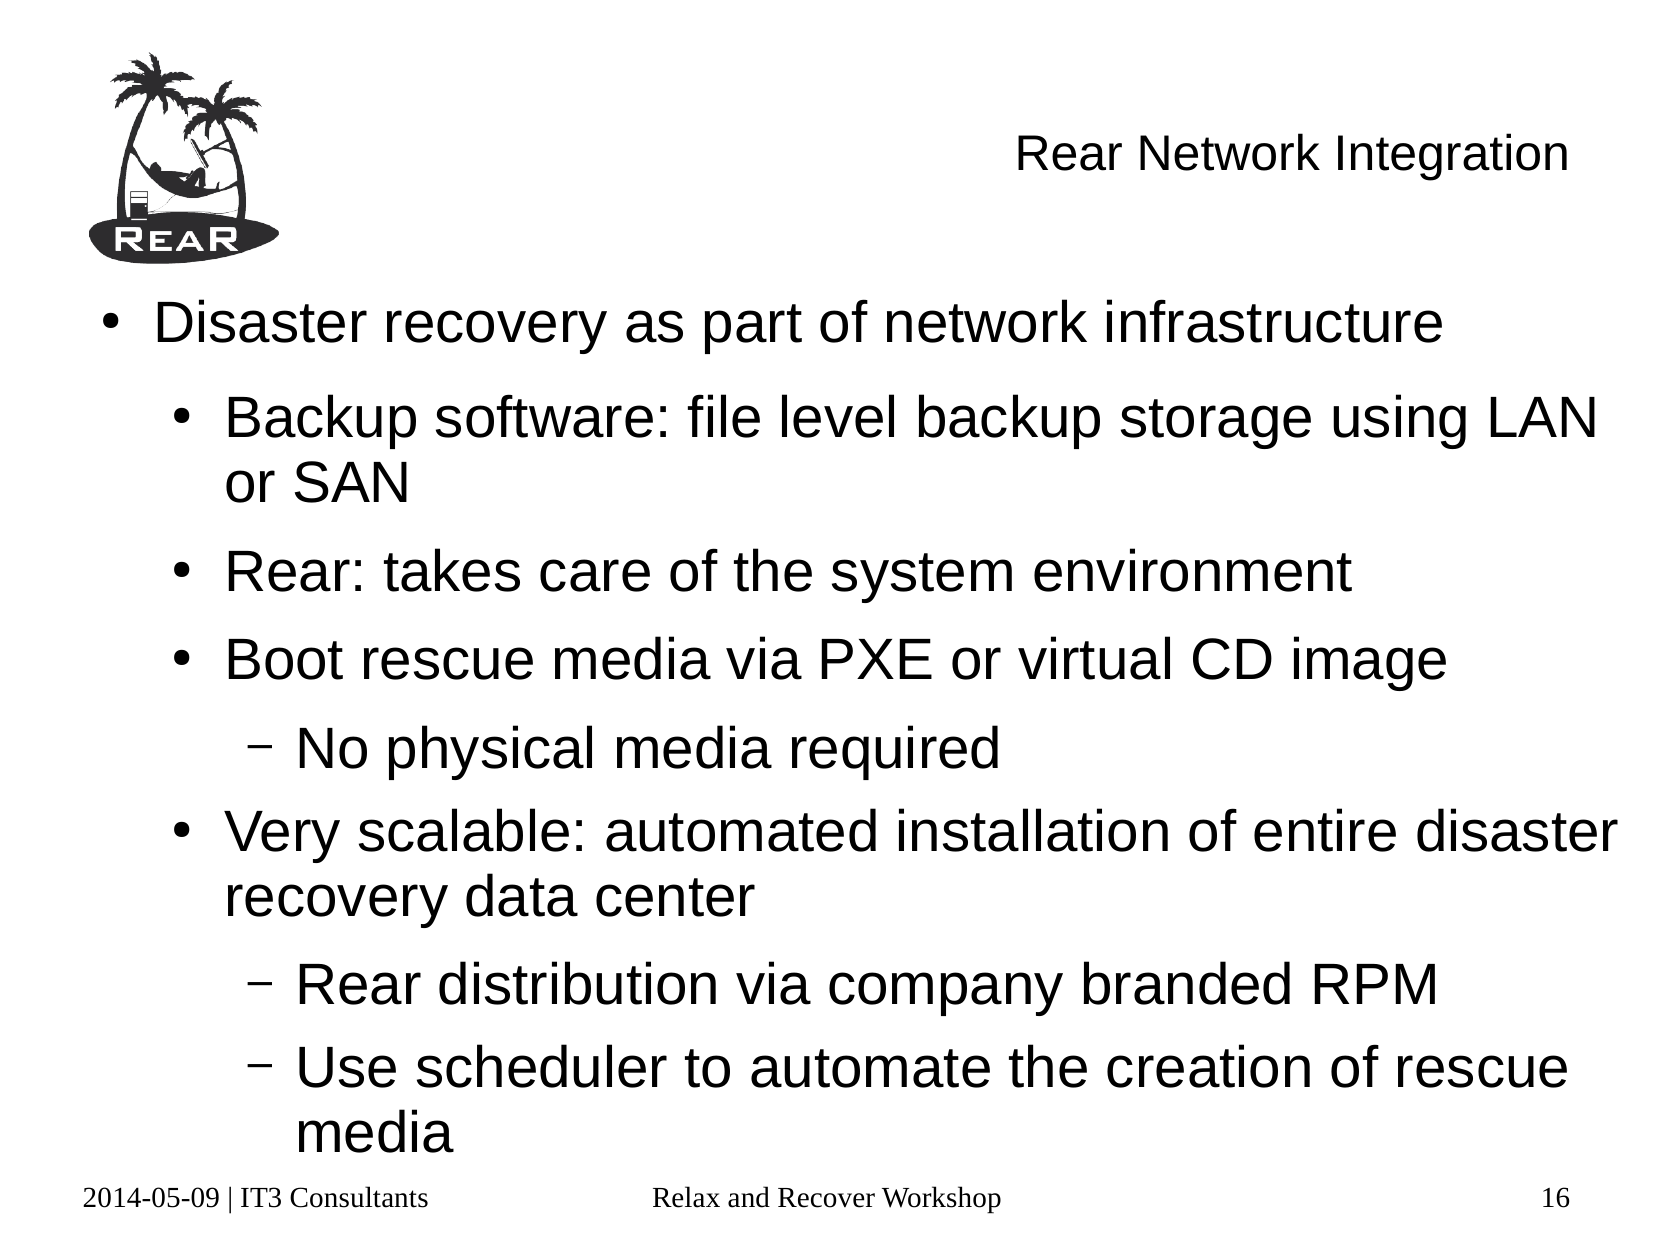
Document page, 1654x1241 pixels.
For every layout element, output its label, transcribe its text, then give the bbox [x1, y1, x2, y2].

picture [88, 52, 279, 266]
list Disaster recovery as part of network infrastructure Backup software: file level backup storage using LAN or SAN Rear: takes care of the system environment Boot rescue media via PXE or virtual CD image No physical media required Very scalable: automated installation of entire disaster recovery data center Rear distribution via company branded RPM Use scheduler to automate the creation of rescue media [82, 290, 1624, 1182]
title Rear Network Integration [295, 56, 1571, 250]
